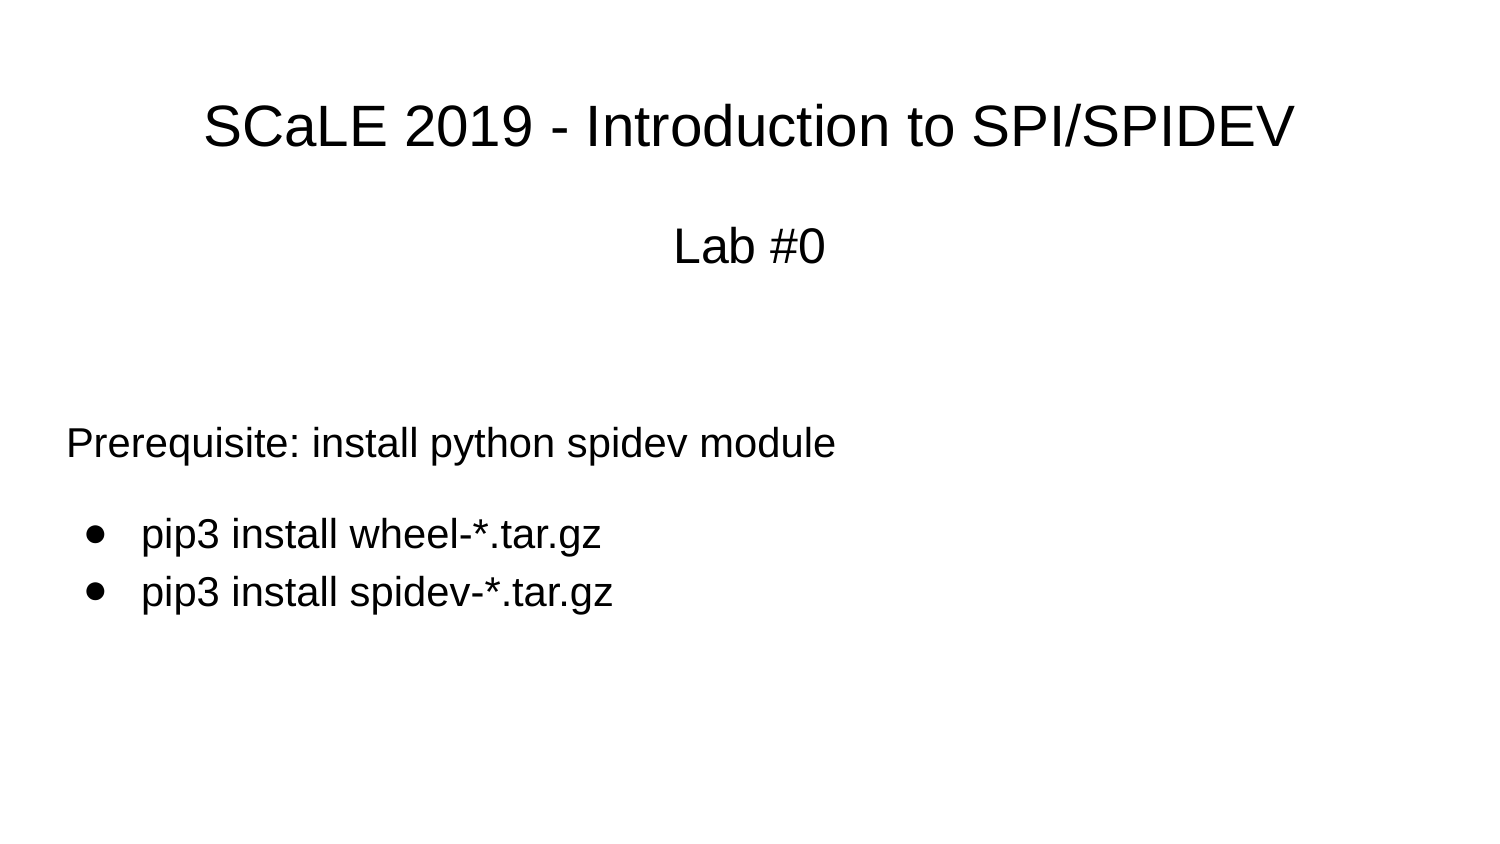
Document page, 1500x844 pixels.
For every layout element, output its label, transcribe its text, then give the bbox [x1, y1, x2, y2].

title SCaLE 2019 - Introduction to SPI/SPIDEV [51, 72, 1449, 167]
list Lab #0 Prerequisite: install python spidev module pip3 install wheel-*.tar.gz pip3 install spidev-*.tar.gz [51, 189, 1449, 750]
